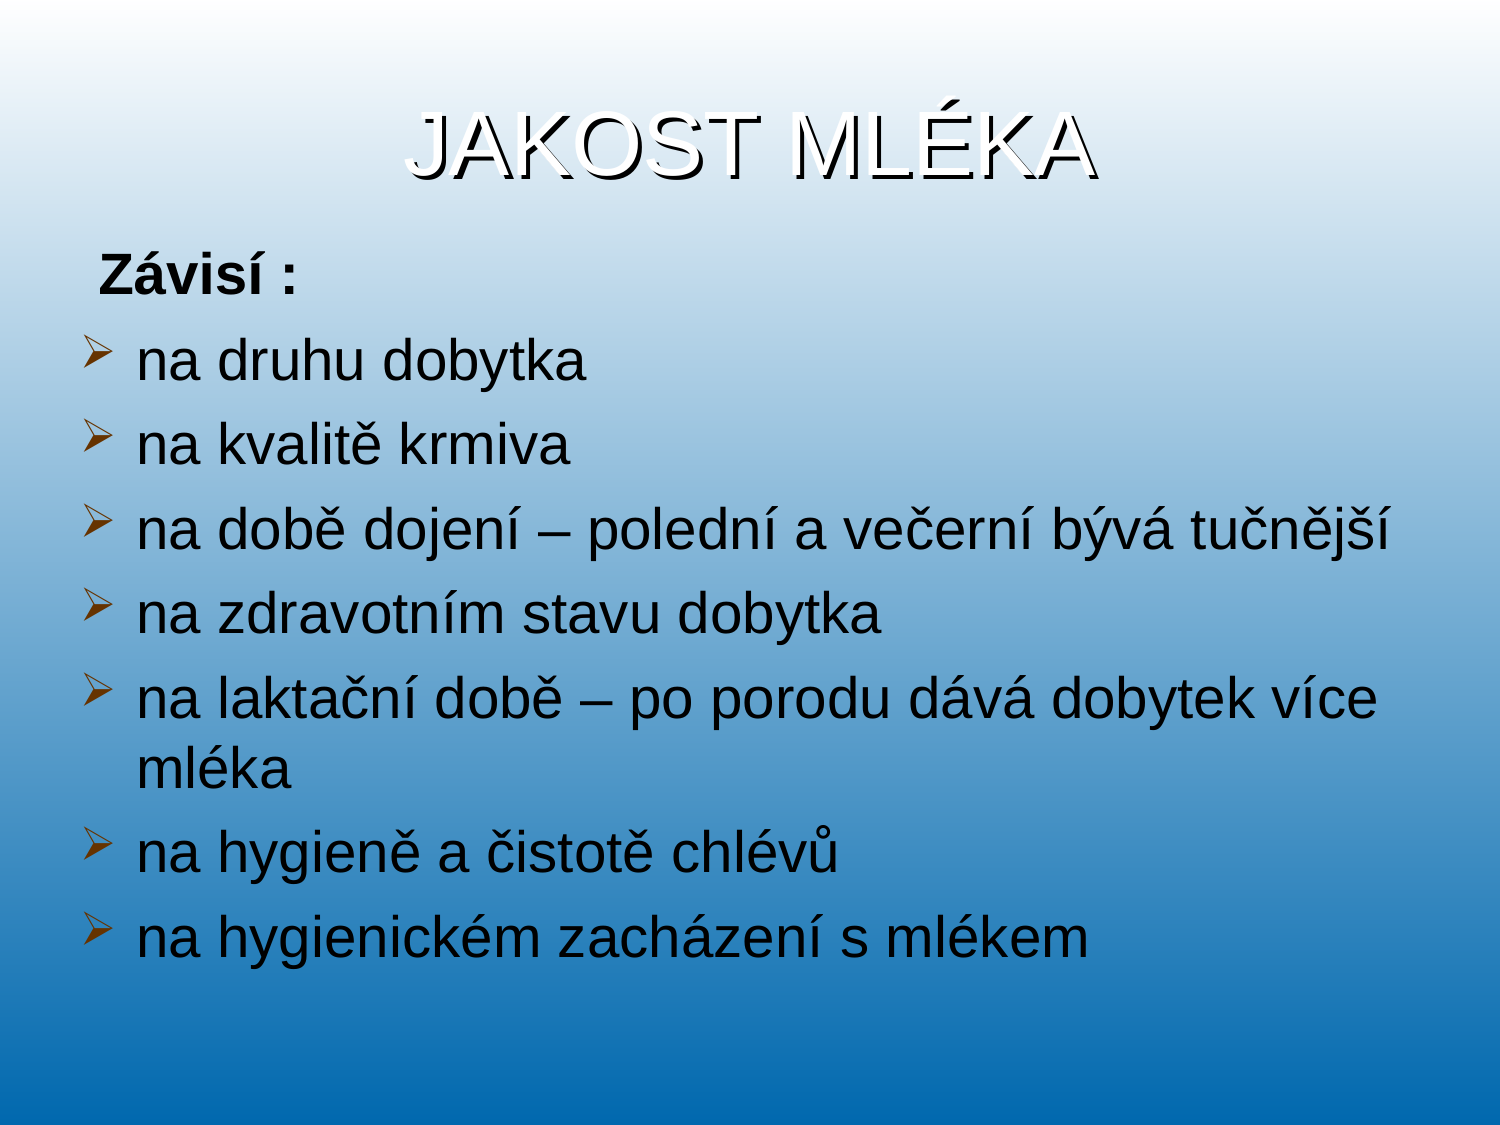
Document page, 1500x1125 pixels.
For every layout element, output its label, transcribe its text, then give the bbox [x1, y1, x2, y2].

title JAKOST MLÉKA [75, 45, 1426, 220]
list Závisí : na druhu dobytka na kvalitě krmiva na době dojení – polední a večerní bývá tučnější na zdravotním stavu dobytka na laktační době – po porodu dává dobytek více mléka na hygieně a čistotě chlévů na hygienickém zacházení s mlékem [64, 220, 1459, 1125]
